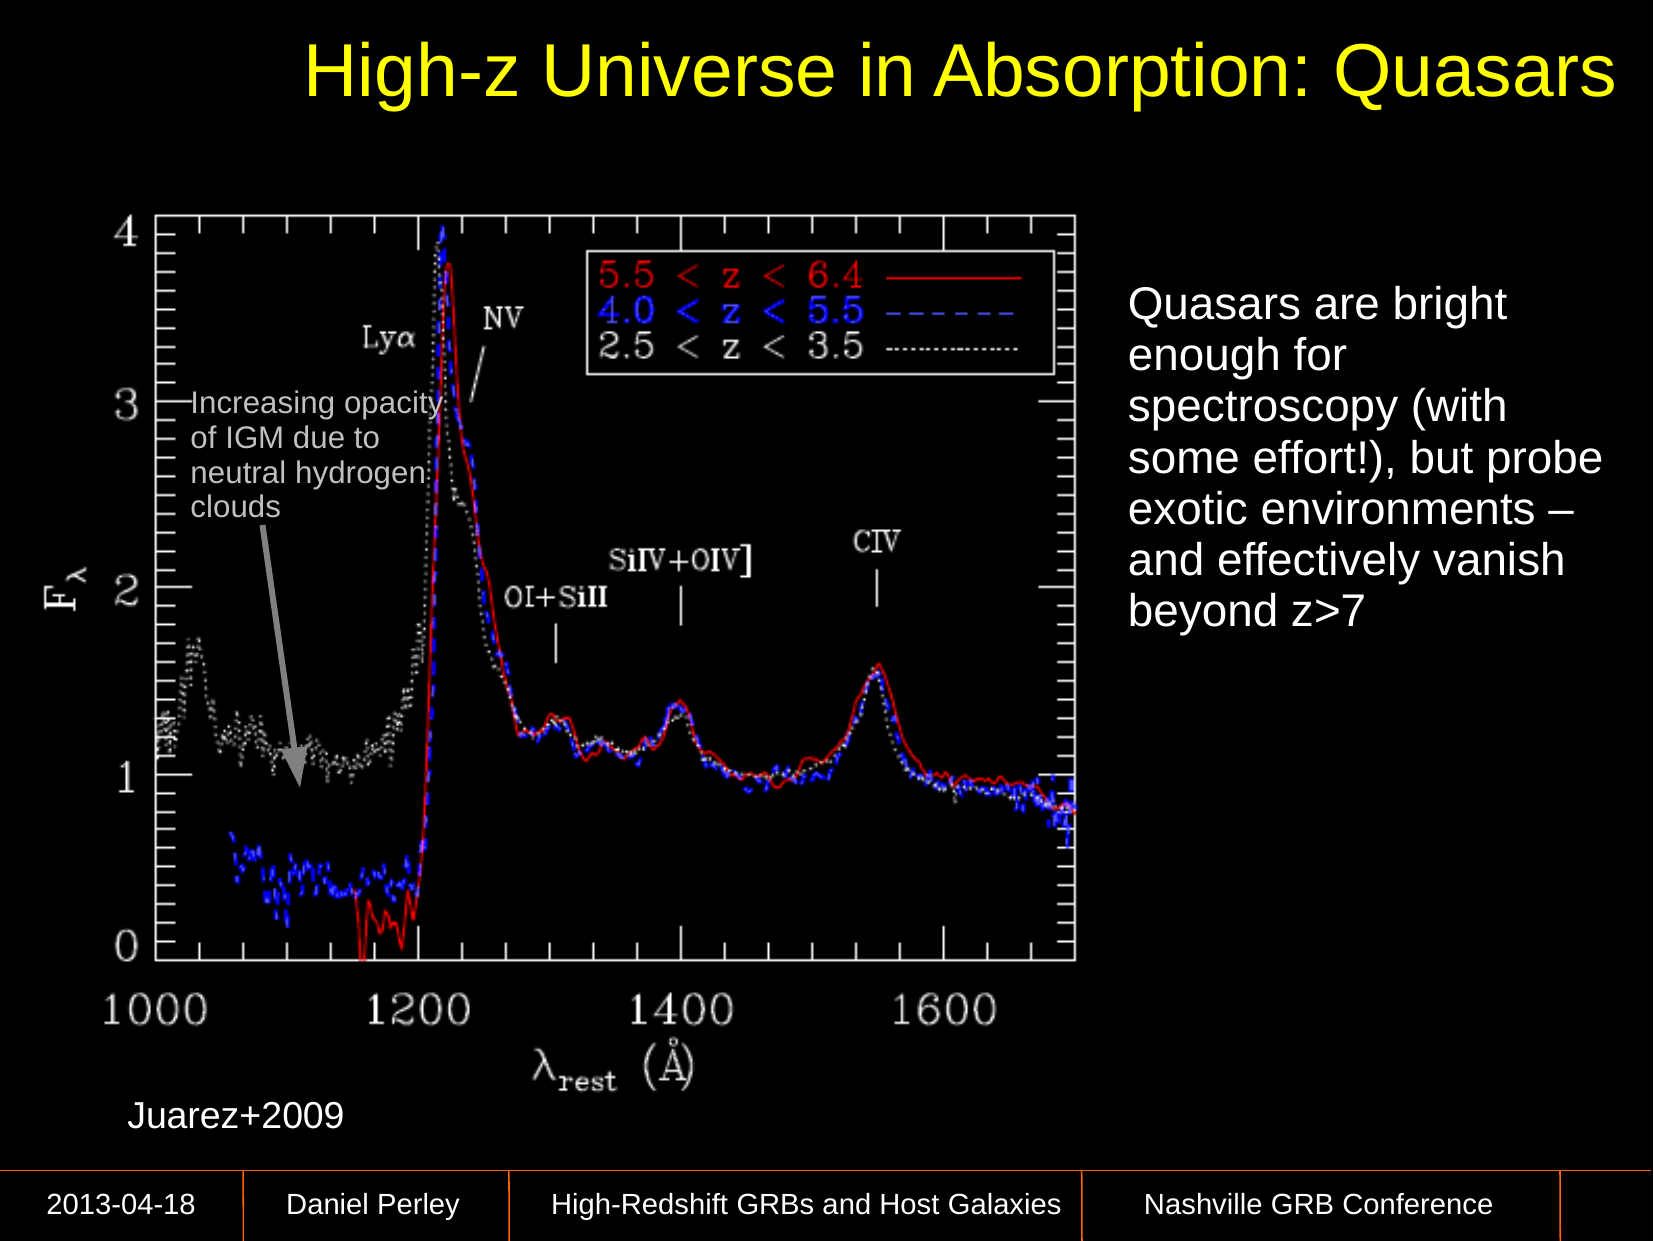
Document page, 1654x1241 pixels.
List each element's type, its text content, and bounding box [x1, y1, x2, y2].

text_box Increasing opacity of IGM due to neutral hydrogen clouds [175, 378, 482, 532]
picture [0, 163, 1114, 1135]
title High-z Universe in Absorption: Quasars [262, 19, 1618, 121]
text_box Quasars are bright enough for spectroscopy (with some effort!), but probe exotic environments – and effectively vanish beyond z>7 [1113, 270, 1642, 701]
text_box Juarez+2009 [112, 1087, 413, 1145]
